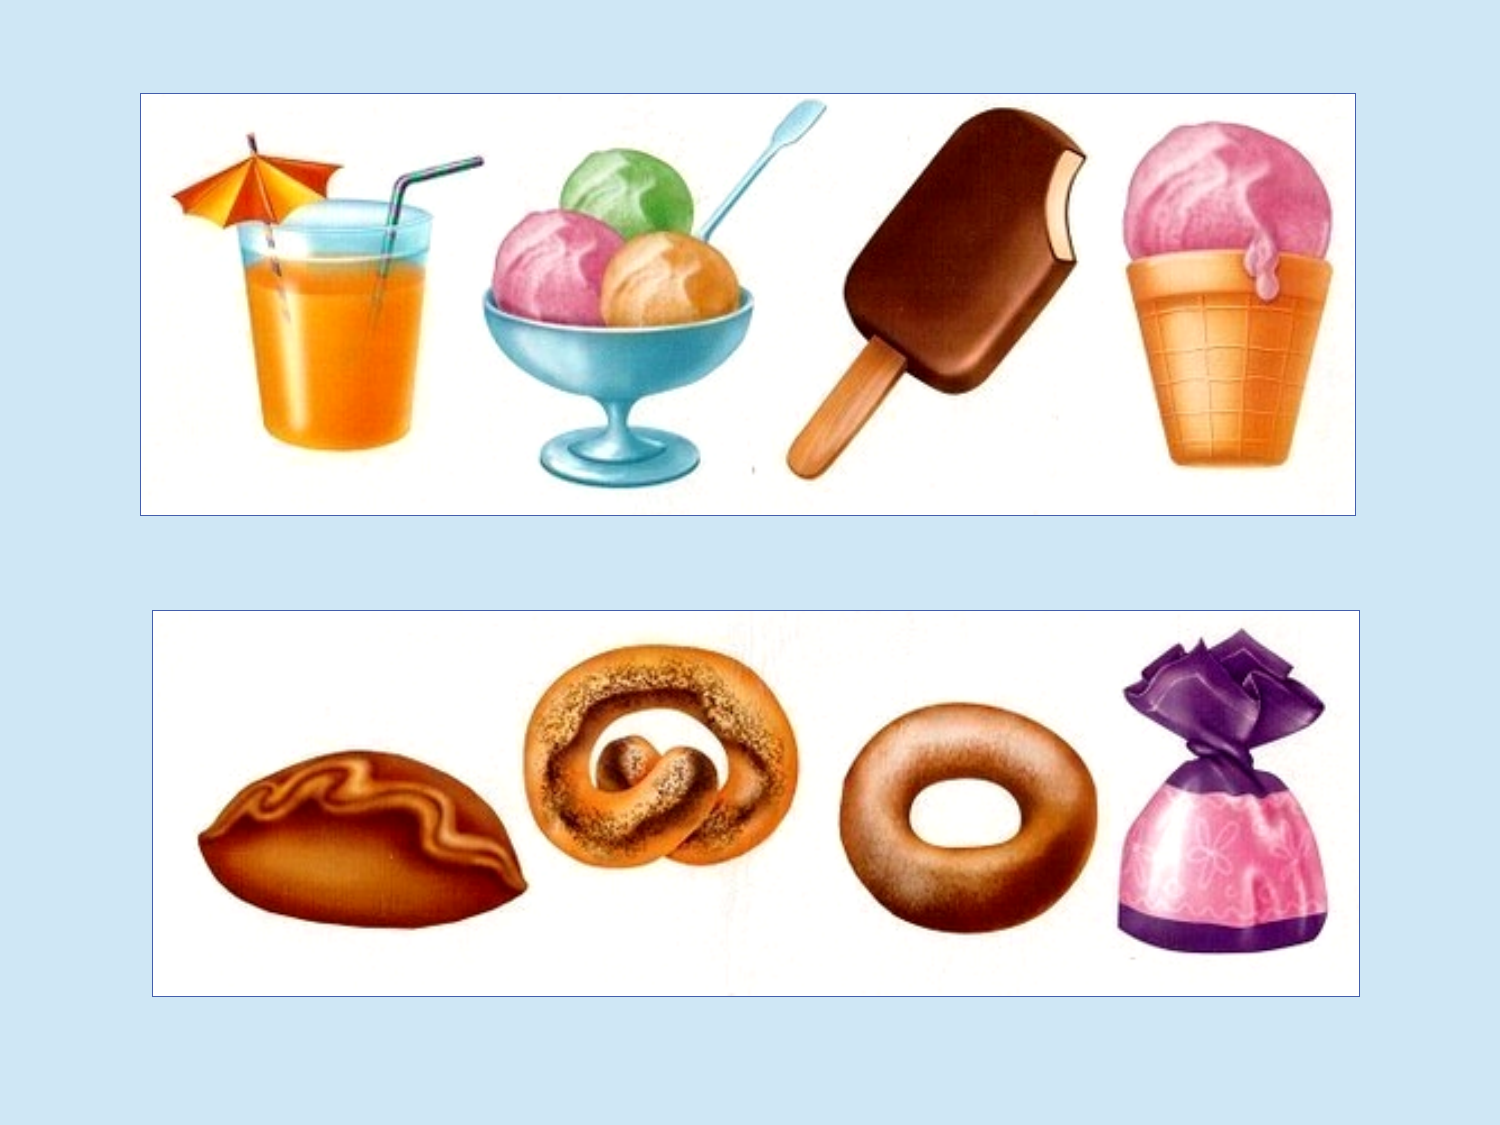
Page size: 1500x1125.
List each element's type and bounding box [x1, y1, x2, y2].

picture [152, 610, 1360, 997]
picture [140, 93, 1356, 516]
